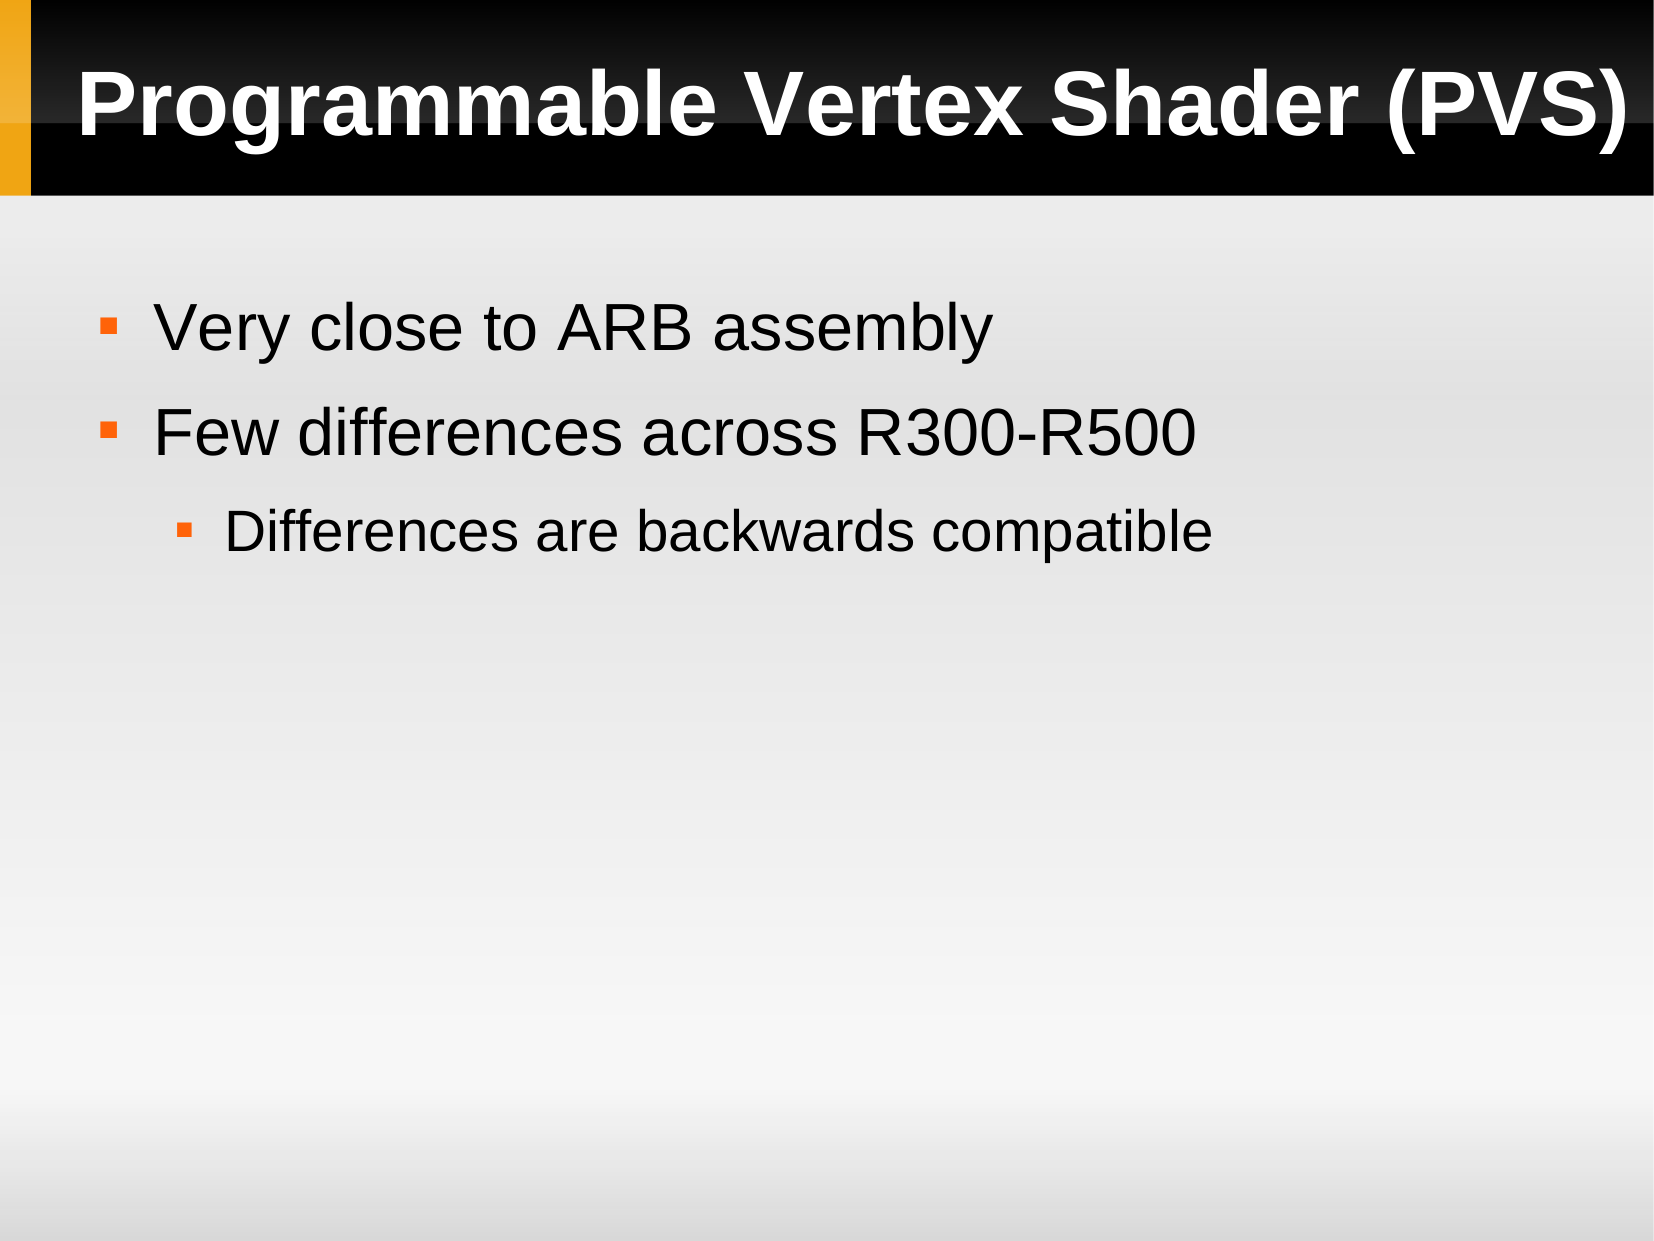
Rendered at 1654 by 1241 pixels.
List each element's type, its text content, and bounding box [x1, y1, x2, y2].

title Programmable Vertex Shader (PVS) [76, 7, 1654, 200]
list Very close to ARB assembly Few differences across R300-R500 Differences are backwards compatible [82, 290, 1571, 1094]
picture [0, 0, 1654, 1241]
